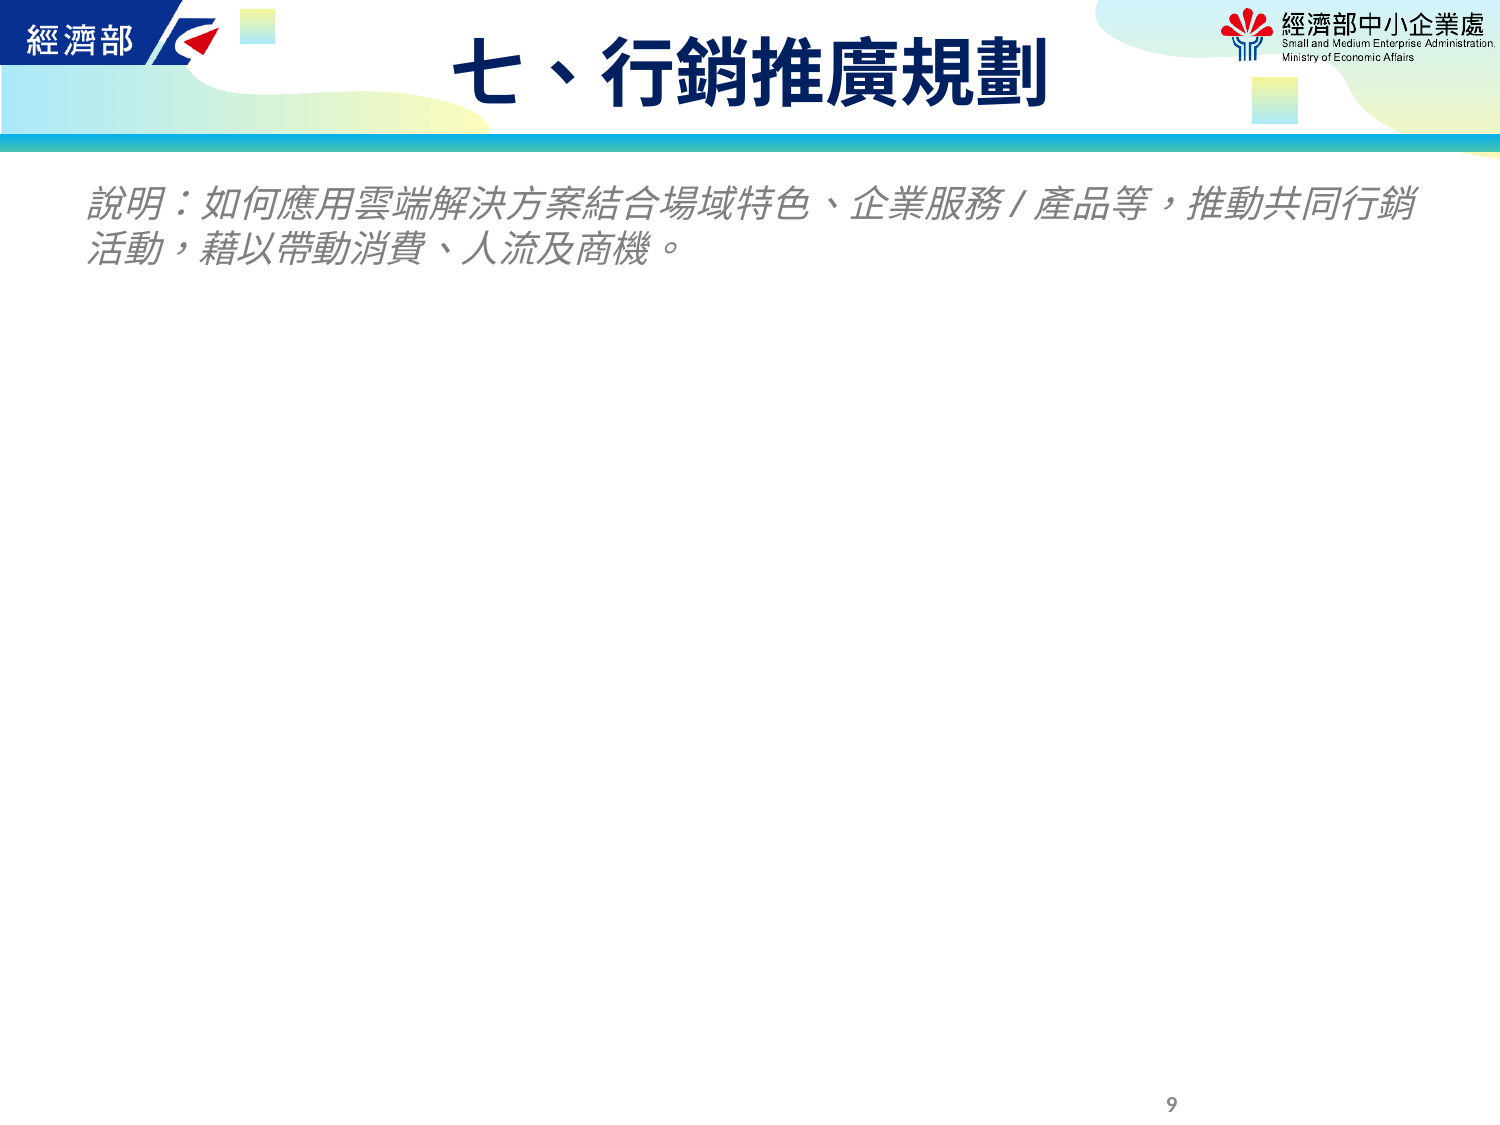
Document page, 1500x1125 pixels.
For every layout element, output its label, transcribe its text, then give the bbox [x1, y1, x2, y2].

title 七、行銷推廣規劃 [0, 0, 1500, 142]
text_box 8 [1150, 1073, 1500, 1125]
text_box 說明：如何應用雲端解決方案結合場域特色、企業服務/產品等，推動共同行銷活動，藉以帶動消費、人流及商機。 [71, 173, 1429, 294]
